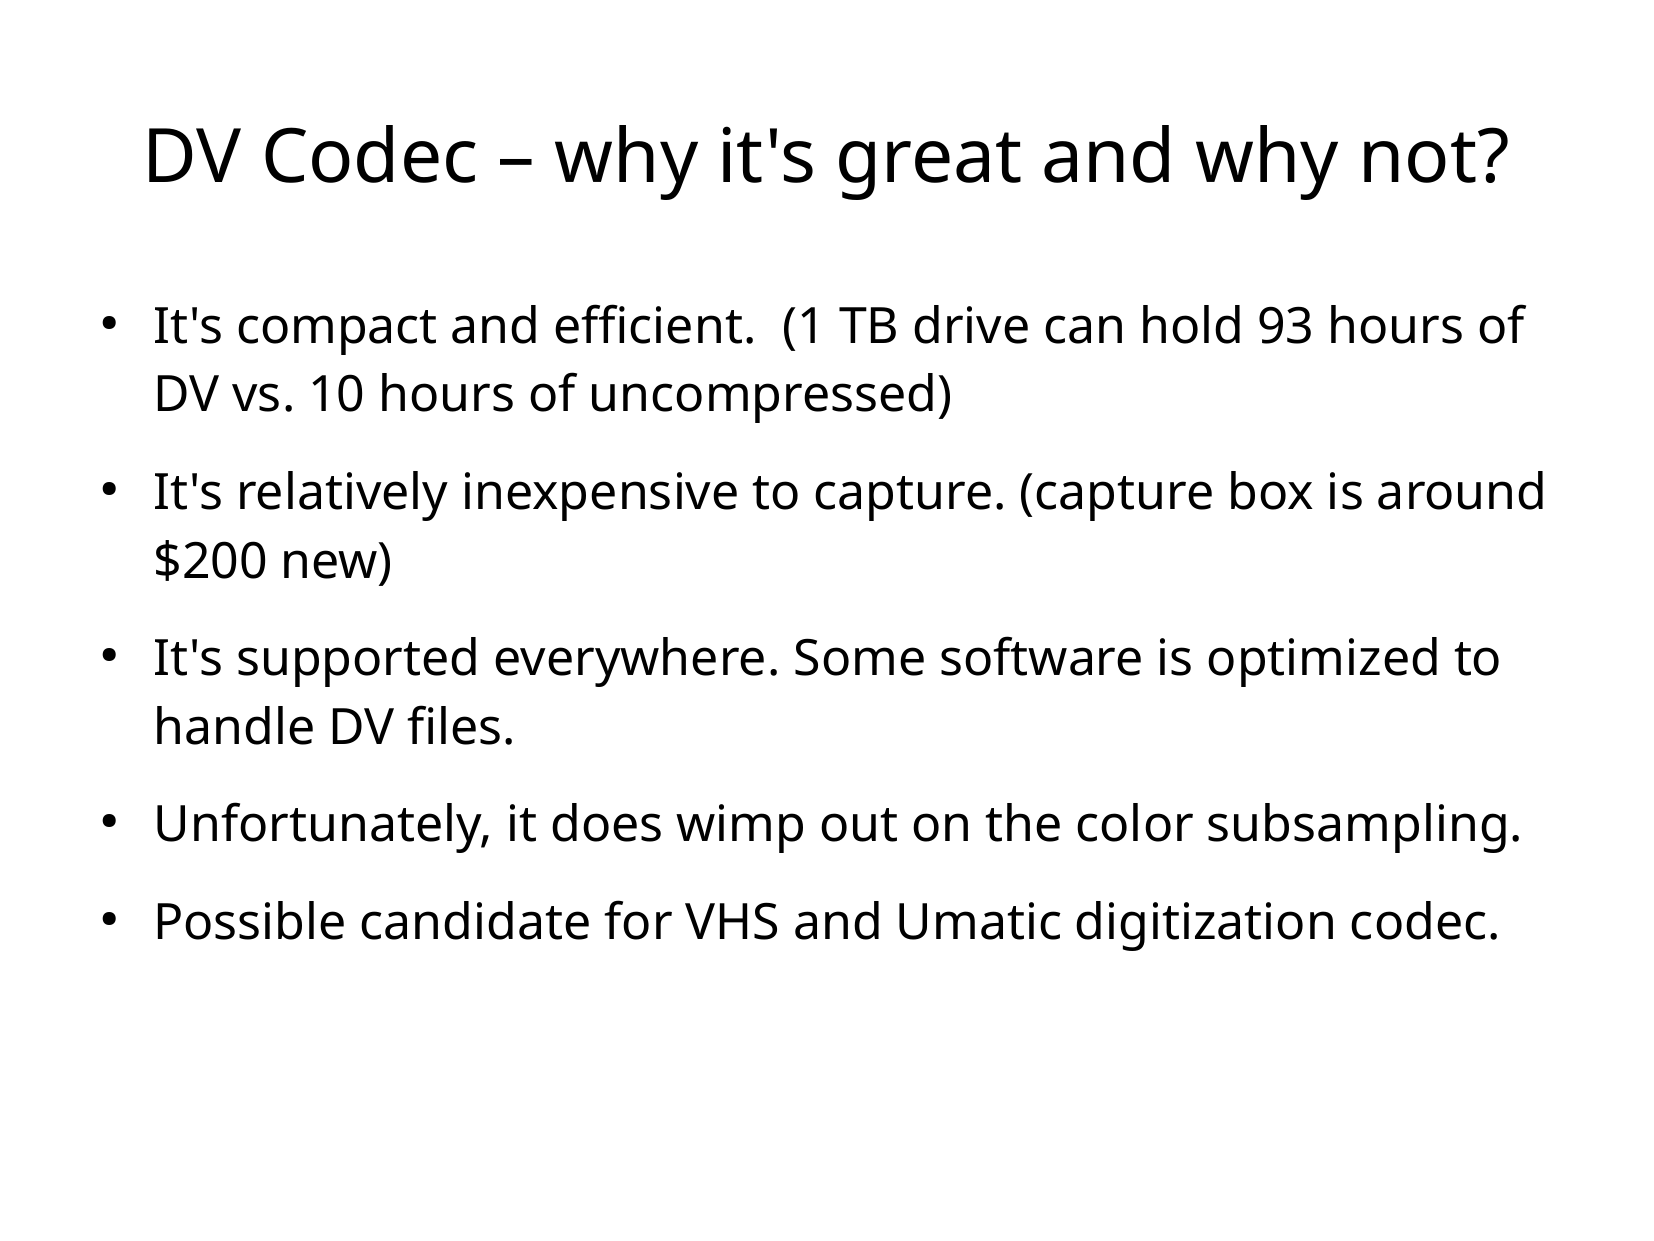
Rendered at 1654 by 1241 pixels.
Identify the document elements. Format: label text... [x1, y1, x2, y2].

title DV Codec – why it's great and why not? [82, 49, 1571, 257]
list It's compact and efficient. (1 TB drive can hold 93 hours of DV vs. 10 hours of uncompressed) It's relatively inexpensive to capture. (capture box is around $200 new) It's supported everywhere. Some software is optimized to handle DV files. Unfortunately, it does wimp out on the color subsampling. Possible candidate for VHS and Umatic digitization codec. [82, 290, 1571, 1109]
